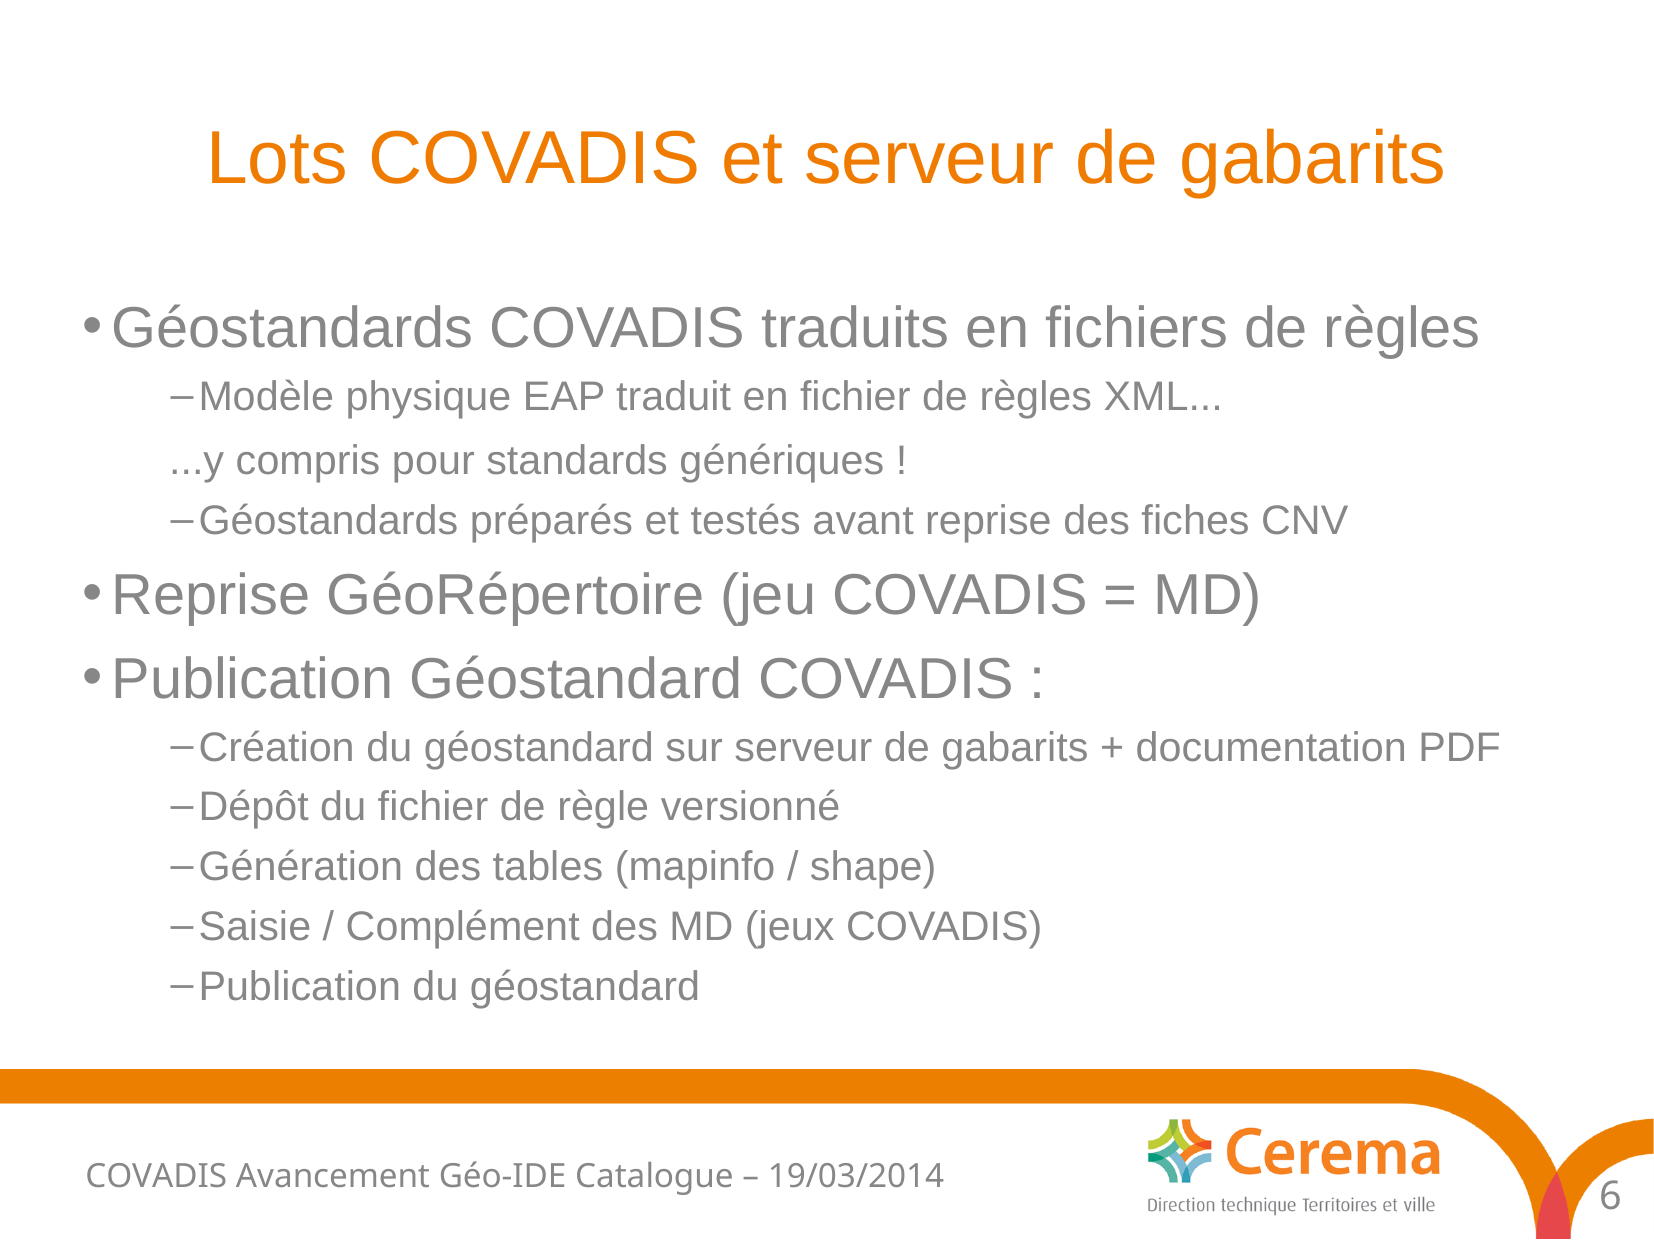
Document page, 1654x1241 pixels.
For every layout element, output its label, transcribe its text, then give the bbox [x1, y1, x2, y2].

picture [0, 1069, 1654, 1239]
list Géostandards COVADIS traduits en fichiers de règles Modèle physique EAP traduit en fichier de règles XML... ...y compris pour standards génériques ! Géostandards préparés et testés avant reprise des fiches CNV Reprise GéoRépertoire (jeu COVADIS = MD) Publication Géostandard COVADIS : Création du géostandard sur serveur de gabarits + documentation PDF Dépôt du fichier de règle versionné Génération des tables (mapinfo / shape) Saisie / Complément des MD (jeux COVADIS) Publication du géostandard [82, 290, 1607, 1010]
title Lots COVADIS et serveur de gabarits [82, 49, 1571, 257]
